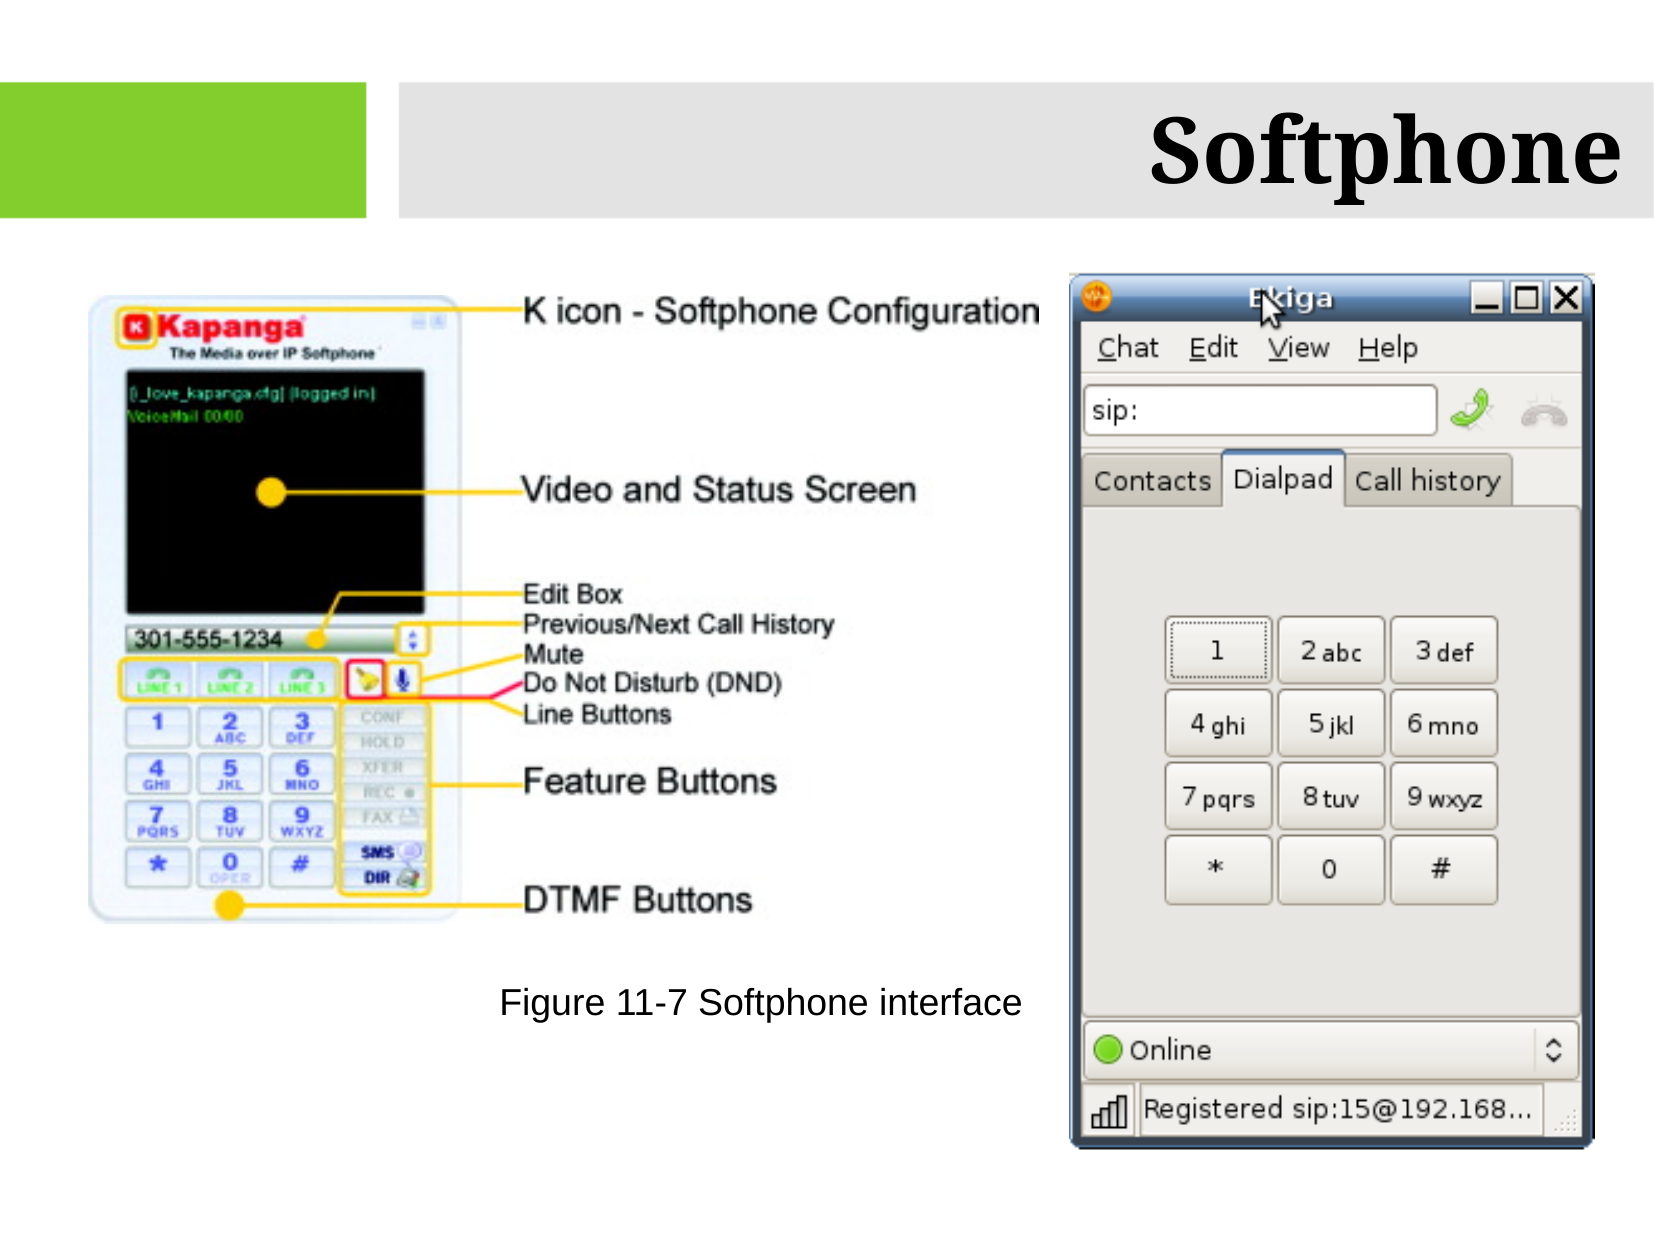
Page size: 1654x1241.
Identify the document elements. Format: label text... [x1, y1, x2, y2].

text_box Figure 11-7 Softphone interface [88, 970, 1069, 1031]
title Softphone [313, 73, 1625, 223]
picture [0, 0, 1654, 1241]
